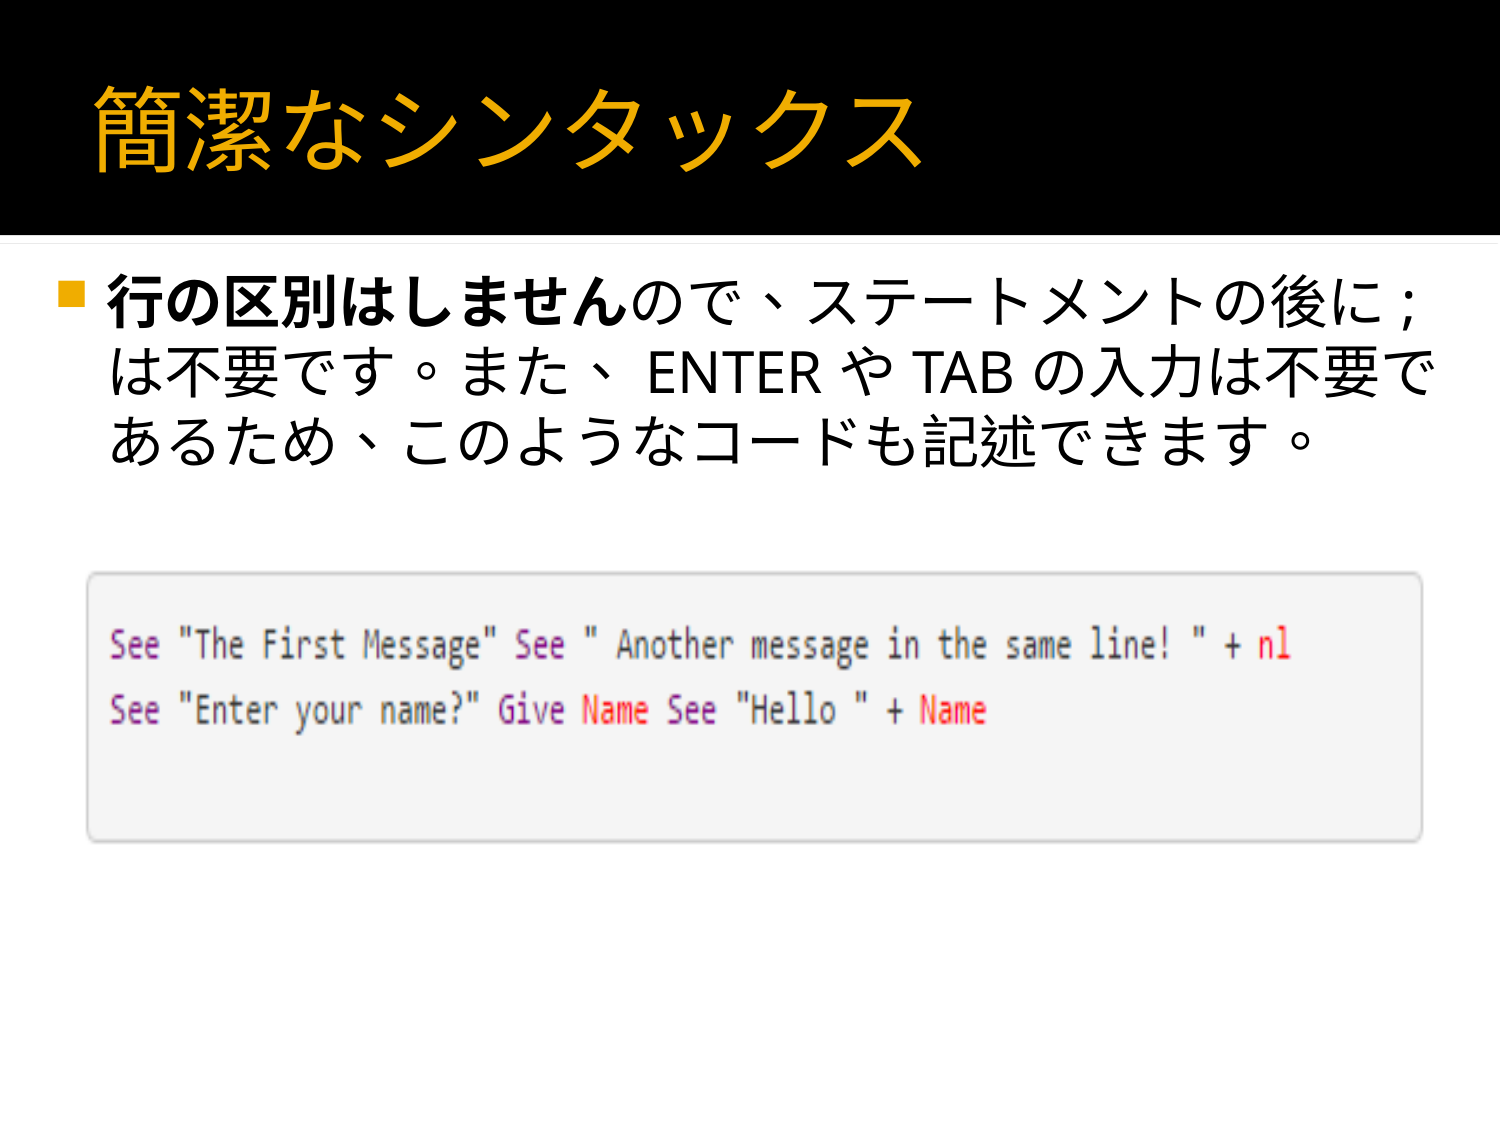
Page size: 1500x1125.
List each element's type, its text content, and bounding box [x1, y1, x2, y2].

title 簡潔なシンタックス [75, 25, 1425, 231]
picture [75, 562, 1438, 888]
list 行の区別はしませんので、ステートメントの後に ; は不要です。また、 ENTER や TAB の入力は不要であるため、このようなコードも記述できます。 [24, 249, 1463, 1050]
